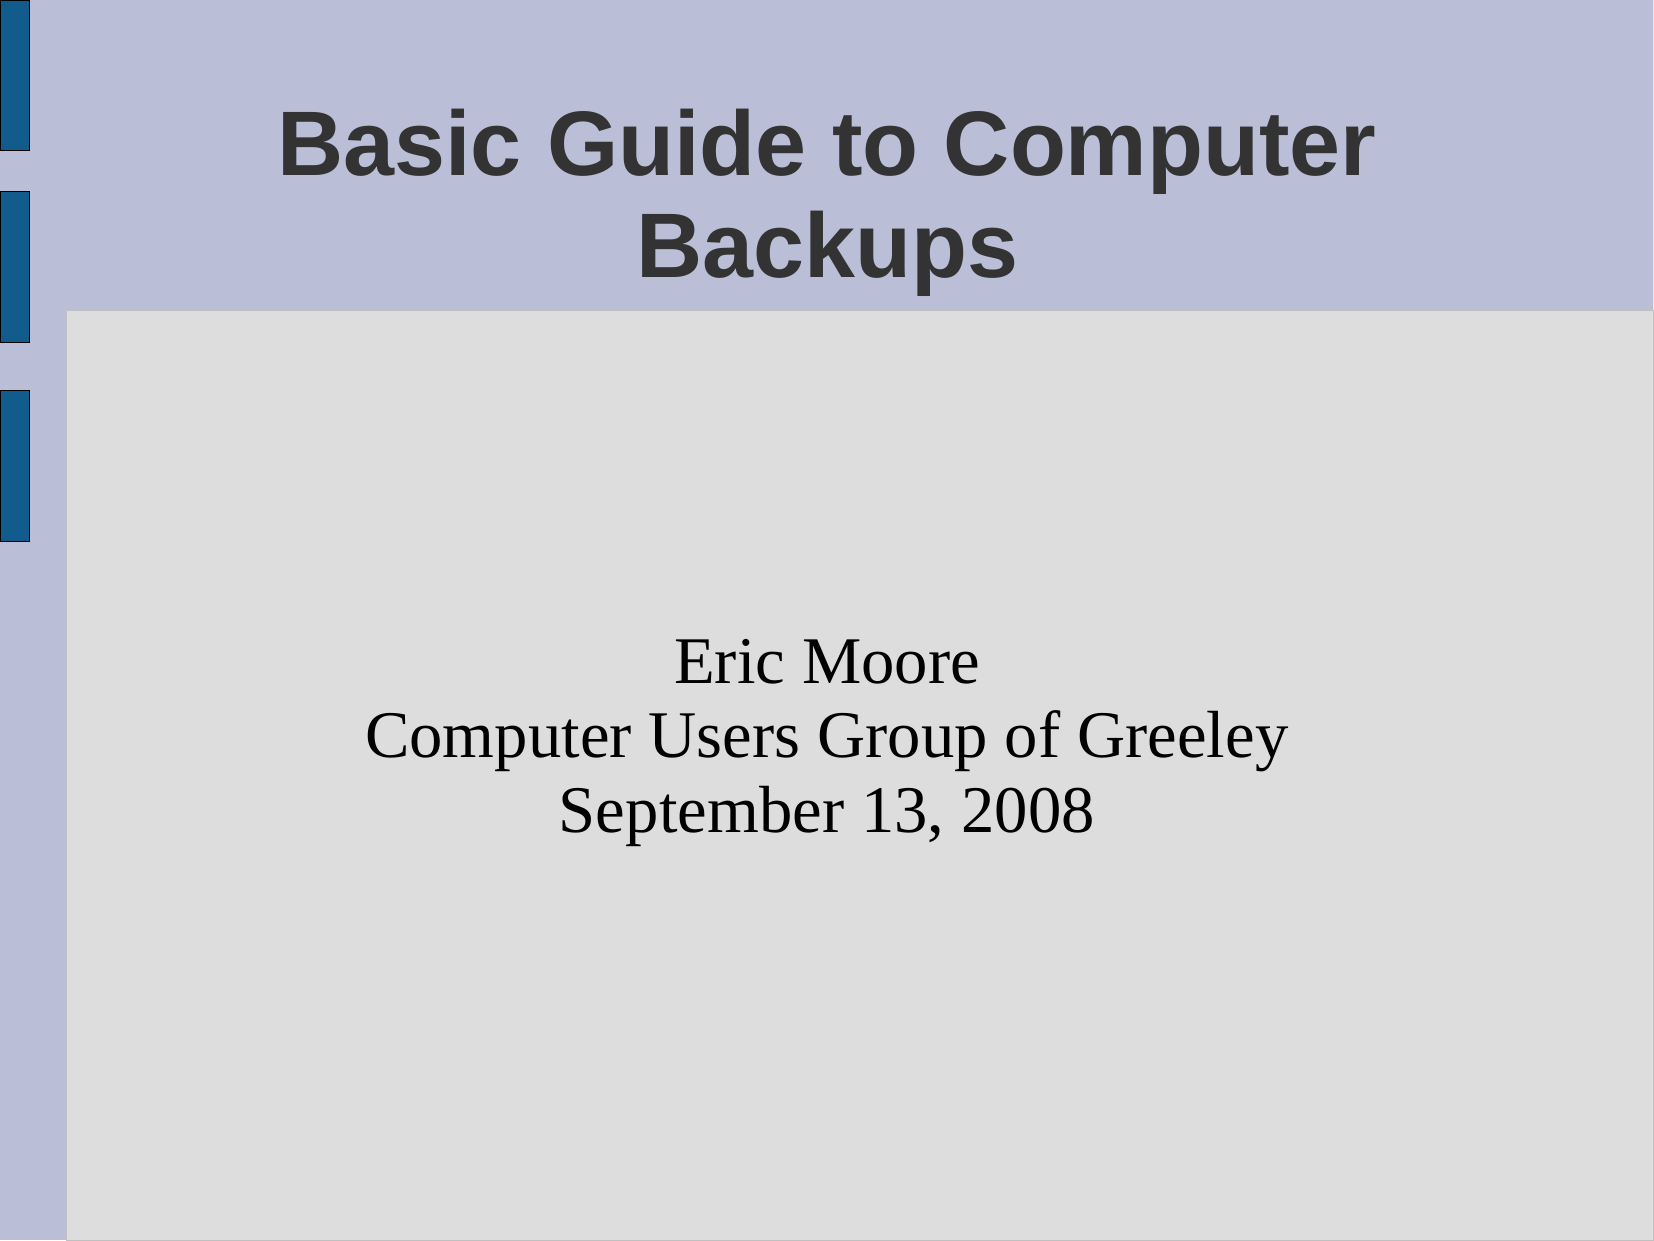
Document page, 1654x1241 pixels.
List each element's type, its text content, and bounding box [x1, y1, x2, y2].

subtitle Eric Moore Computer Users Group of Greeley September 13, 2008 [121, 344, 1534, 1127]
title Basic Guide to Computer Backups [121, 89, 1534, 301]
